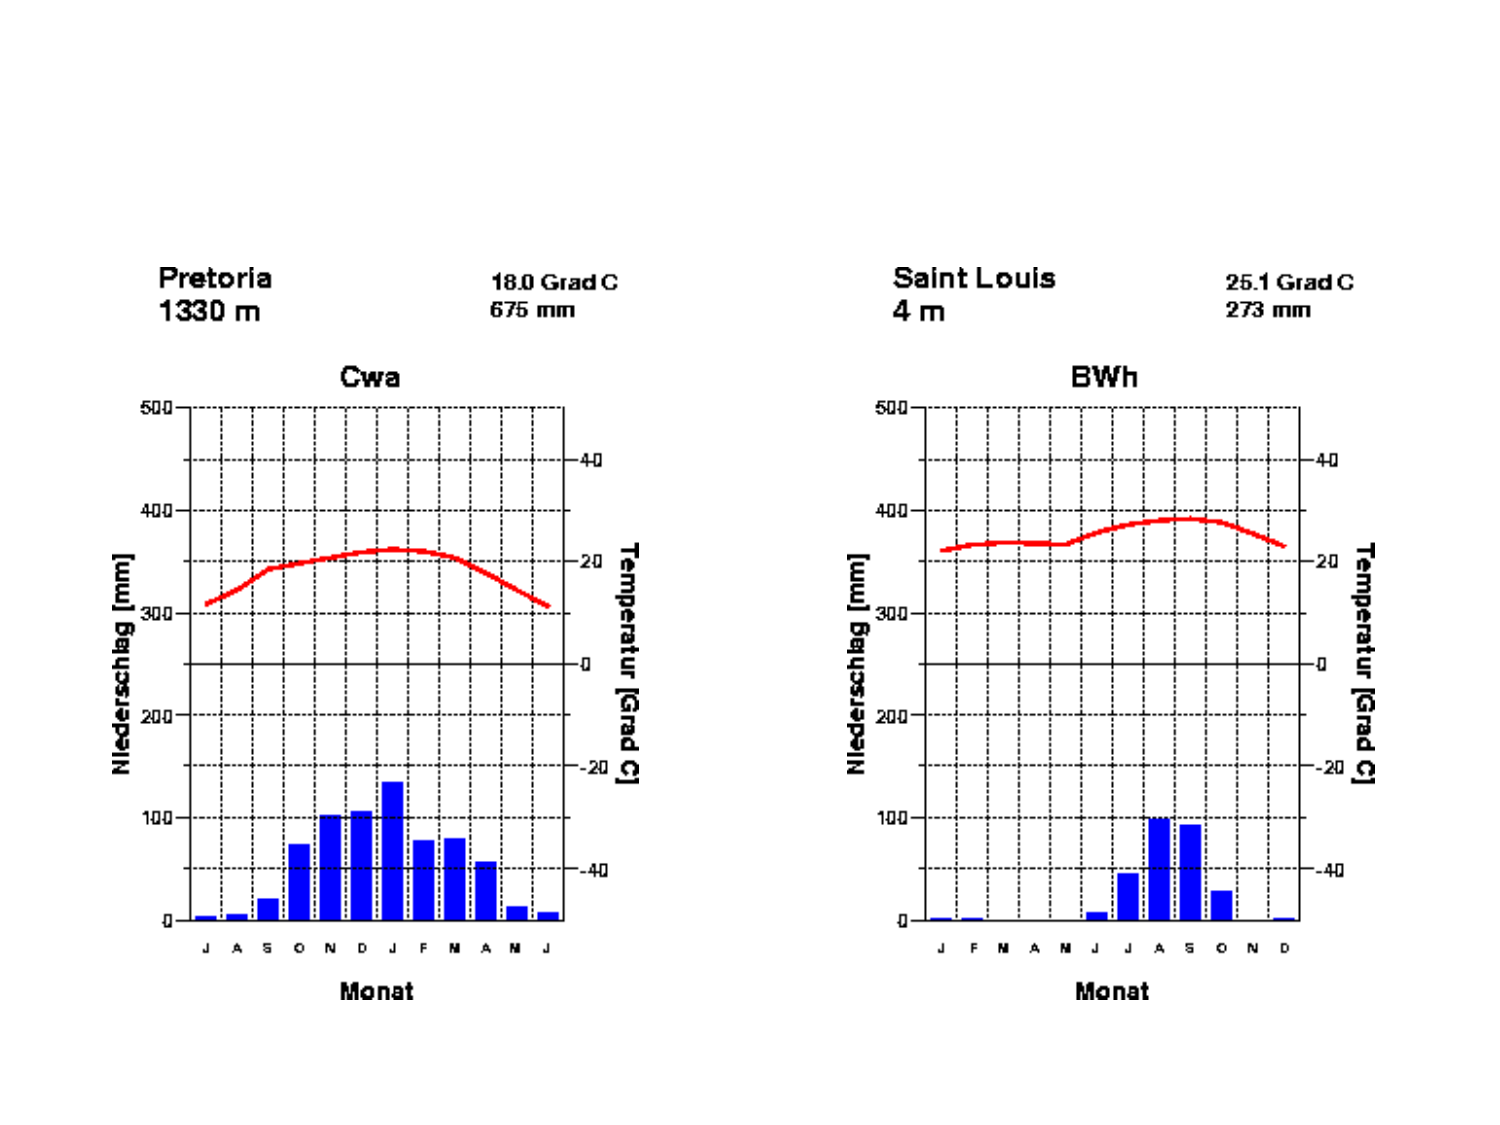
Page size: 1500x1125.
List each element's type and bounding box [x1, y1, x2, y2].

picture [847, 267, 1375, 1000]
picture [112, 267, 639, 1000]
